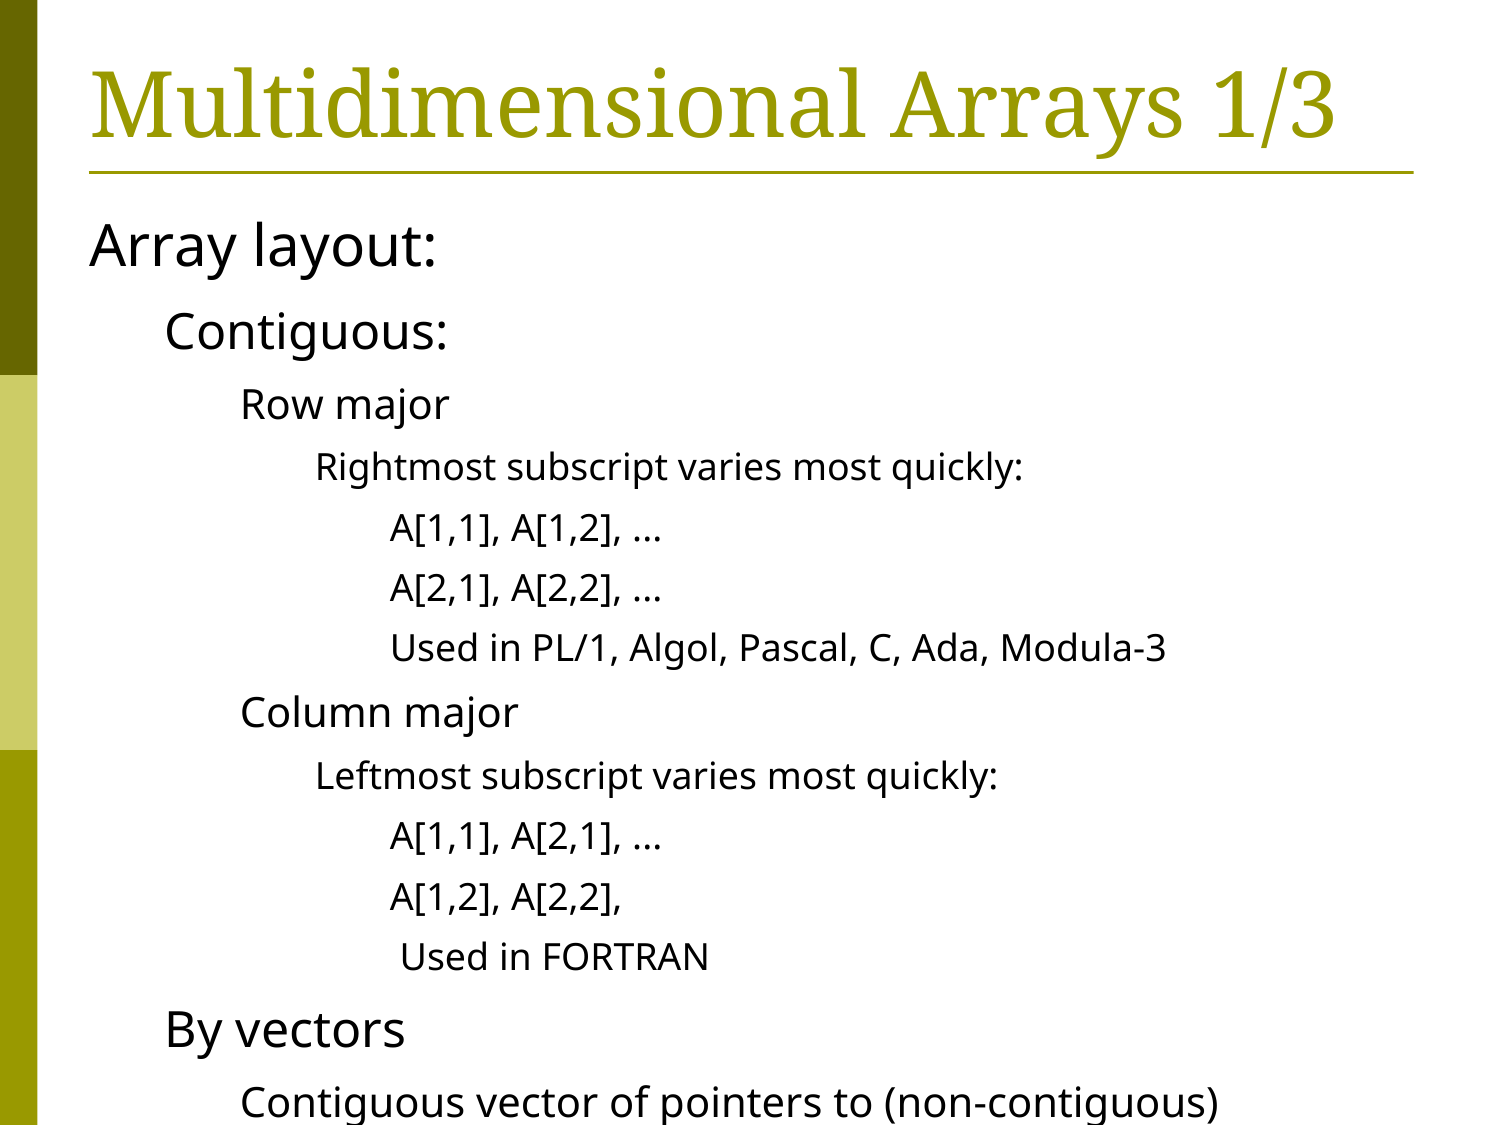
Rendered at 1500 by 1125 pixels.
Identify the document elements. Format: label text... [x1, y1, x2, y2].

list Array layout: Contiguous: Row major Rightmost subscript varies most quickly: A[1,1], A[1,2], ... A[2,1], A[2,2], ... Used in PL/1, Algol, Pascal, C, Ada, Modula-3 Column major Leftmost subscript varies most quickly: A[1,1], A[2,1], ... A[1,2], A[2,2], Used in FORTRAN By vectors Contiguous vector of pointers to (non-contiguous) subarrays [75, 196, 1426, 1069]
title Multidimensional Arrays 1/3 [75, 45, 1426, 173]
